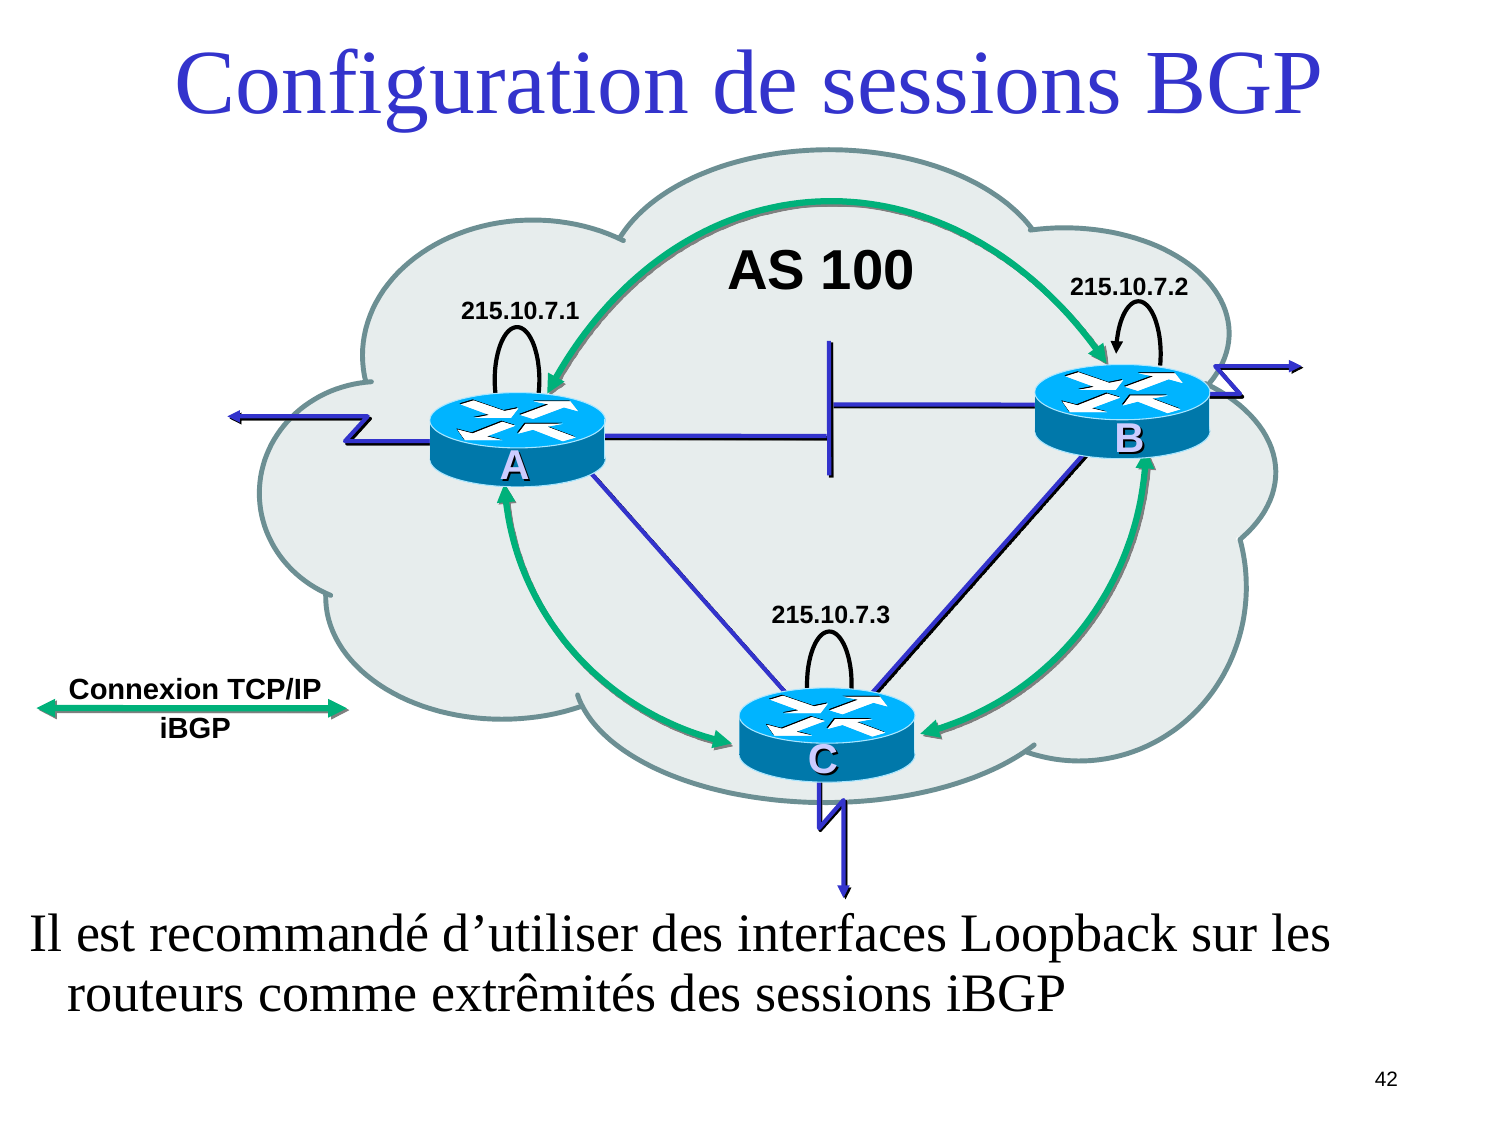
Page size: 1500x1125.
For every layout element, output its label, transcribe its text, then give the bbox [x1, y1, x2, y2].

picture [832, 697, 885, 713]
text_box 215.10.7.1 [446, 288, 595, 333]
text_box A [513, 459, 518, 467]
text_box Il est recommandé d’utiliser des interfaces Loopback sur les routeurs comme extrêmités des sessions iBGP [16, 896, 1422, 1031]
picture [460, 422, 512, 440]
text_box 215.10.7.3 [756, 593, 906, 637]
picture [254, 144, 1281, 808]
text_box AS 100 [677, 238, 965, 302]
picture [772, 696, 826, 713]
picture [520, 424, 573, 440]
picture [522, 402, 575, 418]
text_box A [499, 441, 530, 489]
text_box Connexion TCP/IP iBGP [53, 714, 337, 753]
text_box C [807, 735, 839, 783]
text_box 215.10.7.2 [1055, 264, 1204, 309]
picture [463, 401, 516, 417]
title Configuration de sessions BGP [112, 20, 1388, 145]
picture [829, 719, 883, 736]
text_box Connexion TCP/IP iBGP [53, 658, 337, 705]
text_box B [1114, 415, 1145, 462]
picture [769, 718, 821, 735]
